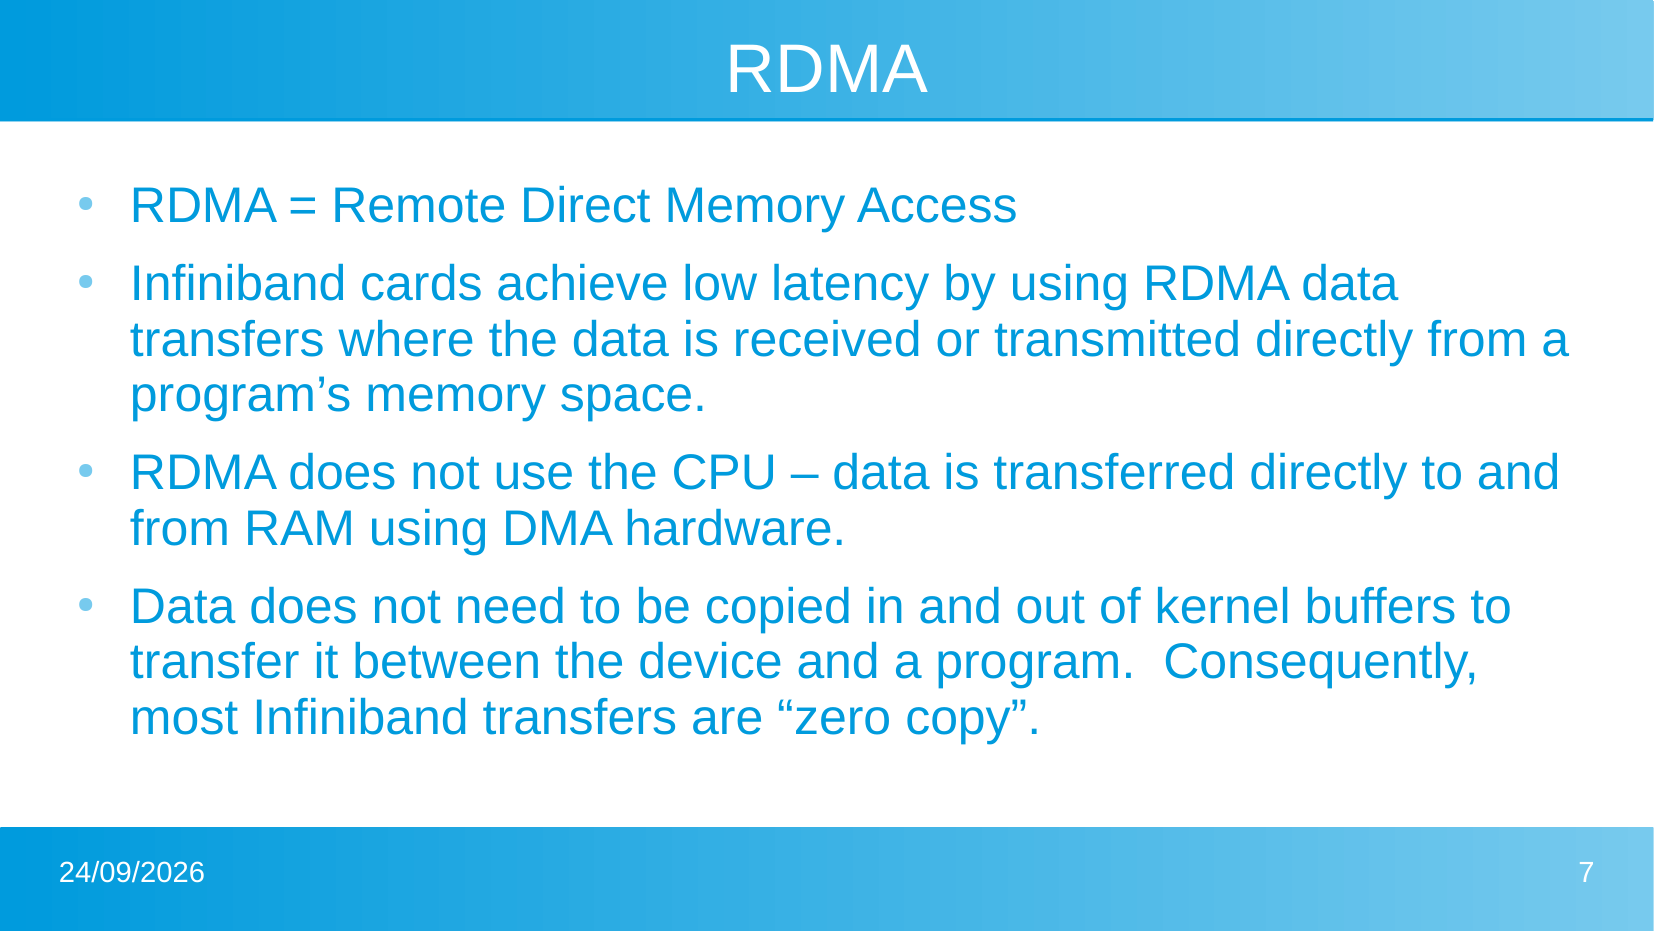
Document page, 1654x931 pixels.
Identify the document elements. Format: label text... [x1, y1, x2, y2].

list RDMA = Remote Direct Memory Access Infiniband cards achieve low latency by using RDMA data transfers where the data is received or transmitted directly from a program’s memory space. RDMA does not use the CPU – data is transferred directly to and from RAM using DMA hardware. Data does not need to be copied in and out of kernel buffers to transfer it between the device and a program. Consequently, most Infiniband transfers are “zero copy”. [59, 177, 1595, 768]
title RDMA [59, 29, 1595, 108]
